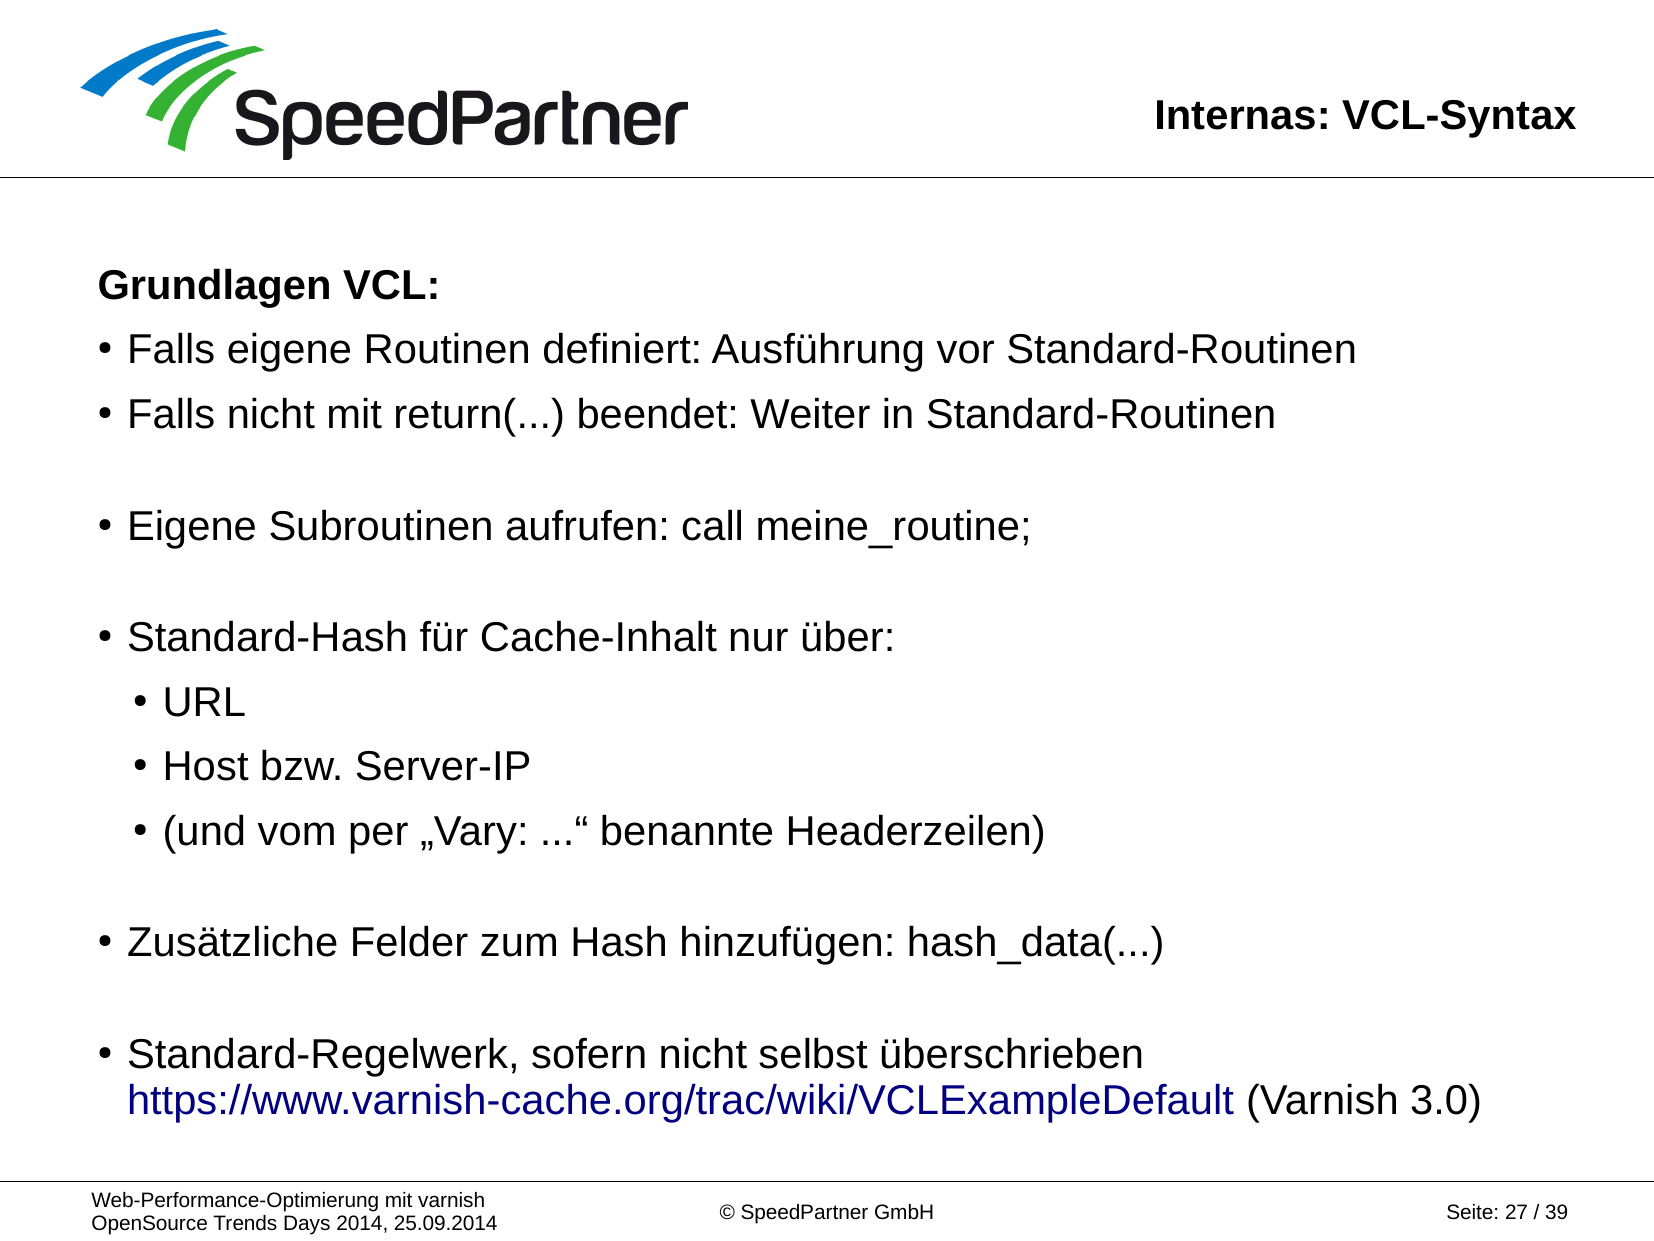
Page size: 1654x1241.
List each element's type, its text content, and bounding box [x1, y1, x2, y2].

title Internas: VCL-Syntax [590, 70, 1577, 160]
picture [80, 29, 688, 160]
text_box Grundlagen VCL: Falls eigene Routinen definiert: Ausführung vor Standard-Routinen Falls nicht mit return(...) beendet: Weiter in Standard-Routinen Eigene Subroutinen aufrufen: call meine_routine; Standard-Hash für Cache-Inhalt nur über: URL Host bzw. Server-IP (und vom per „Vary: ...“ benannte Headerzeilen) Zusätzliche Felder zum Hash hinzufügen: hash_data(...) Standard-Regelwerk, sofern nicht selbst überschrieben https://www.varnish-cache.org/trac/wiki/VCLExampleDefault (Varnish 3.0) [82, 254, 1565, 1177]
